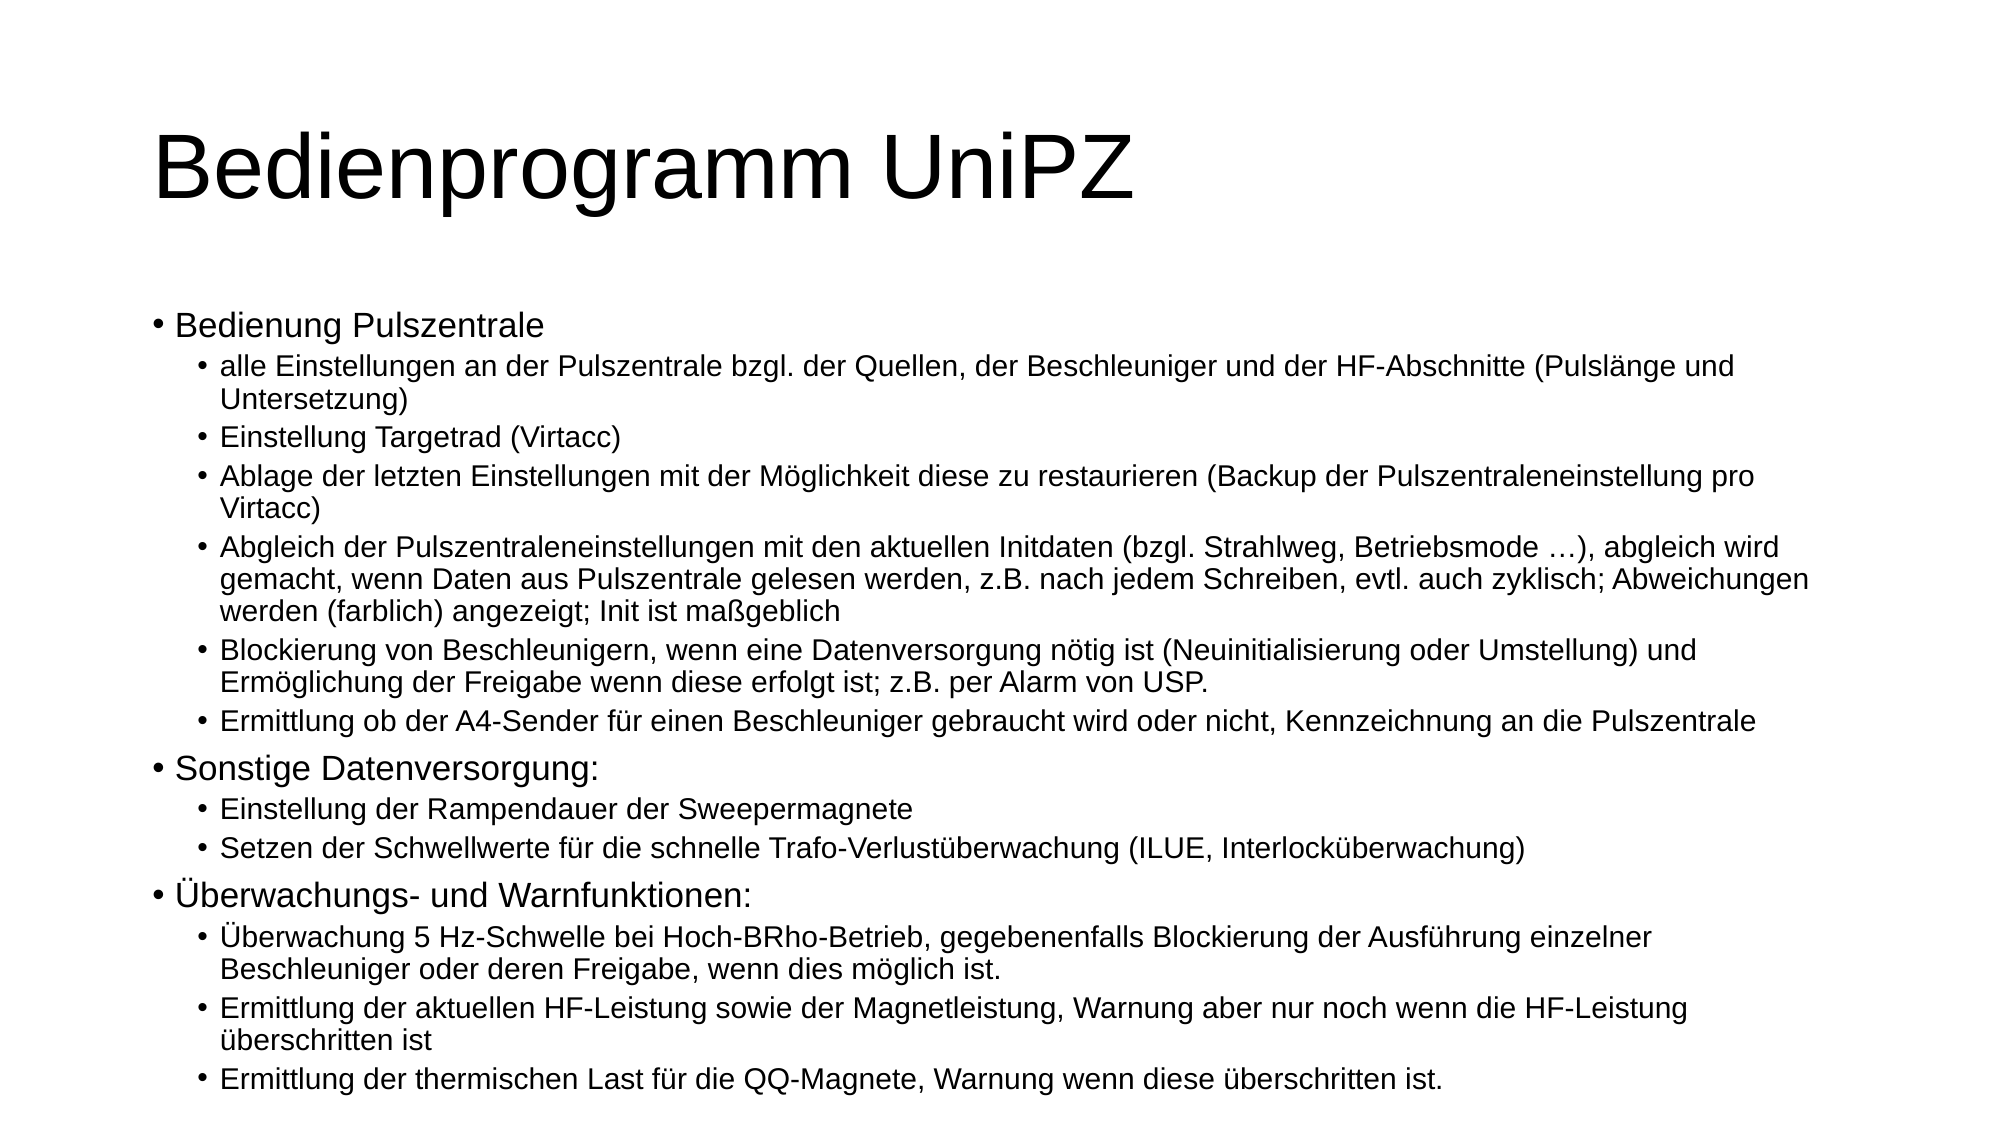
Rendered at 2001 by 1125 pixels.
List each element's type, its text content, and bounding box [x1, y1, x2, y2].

list Bedienung Pulszentrale alle Einstellungen an der Pulszentrale bzgl. der Quellen, der Beschleuniger und der HF-Abschnitte (Pulslänge und Untersetzung) Einstellung Targetrad (Virtacc) Ablage der letzten Einstellungen mit der Möglichkeit diese zu restaurieren (Backup der Pulszentraleneinstellung pro Virtacc) Abgleich der Pulszentraleneinstellungen mit den aktuellen Initdaten (bzgl. Strahlweg, Betriebsmode …), abgleich wird gemacht, wenn Daten aus Pulszentrale gelesen werden, z.B. nach jedem Schreiben, evtl. auch zyklisch; Abweichungen werden (farblich) angezeigt; Init ist maßgeblich Blockierung von Beschleunigern, wenn eine Datenversorgung nötig ist (Neuinitialisierung oder Umstellung) und Ermöglichung der Freigabe wenn diese erfolgt ist; z.B. per Alarm von USP. Ermittlung ob der A4-Sender für einen Beschleuniger gebraucht wird oder nicht, Kennzeichnung an die Pulszentrale Sonstige Datenversorgung: Einstellung der Rampendauer der Sweepermagnete Setzen der Schwellwerte für die schnelle Trafo-Verlustüberwachung (ILUE, Interlocküberwachung) Überwachungs- und Warnfunktionen: Überwachung 5 Hz-Schwelle bei Hoch-BRho-Betrieb, gegebenenfalls Blockierung der Ausführung einzelner Beschleuniger oder deren Freigabe, wenn dies möglich ist. Ermittlung der aktuellen HF-Leistung sowie der Magnetleistung, Warnung aber nur noch wenn die HF-Leistung überschritten ist Ermittlung der thermischen Last für die QQ-Magnete, Warnung wenn diese überschritten ist. [137, 299, 1863, 1107]
title Bedienprogramm UniPZ [137, 59, 1863, 278]
